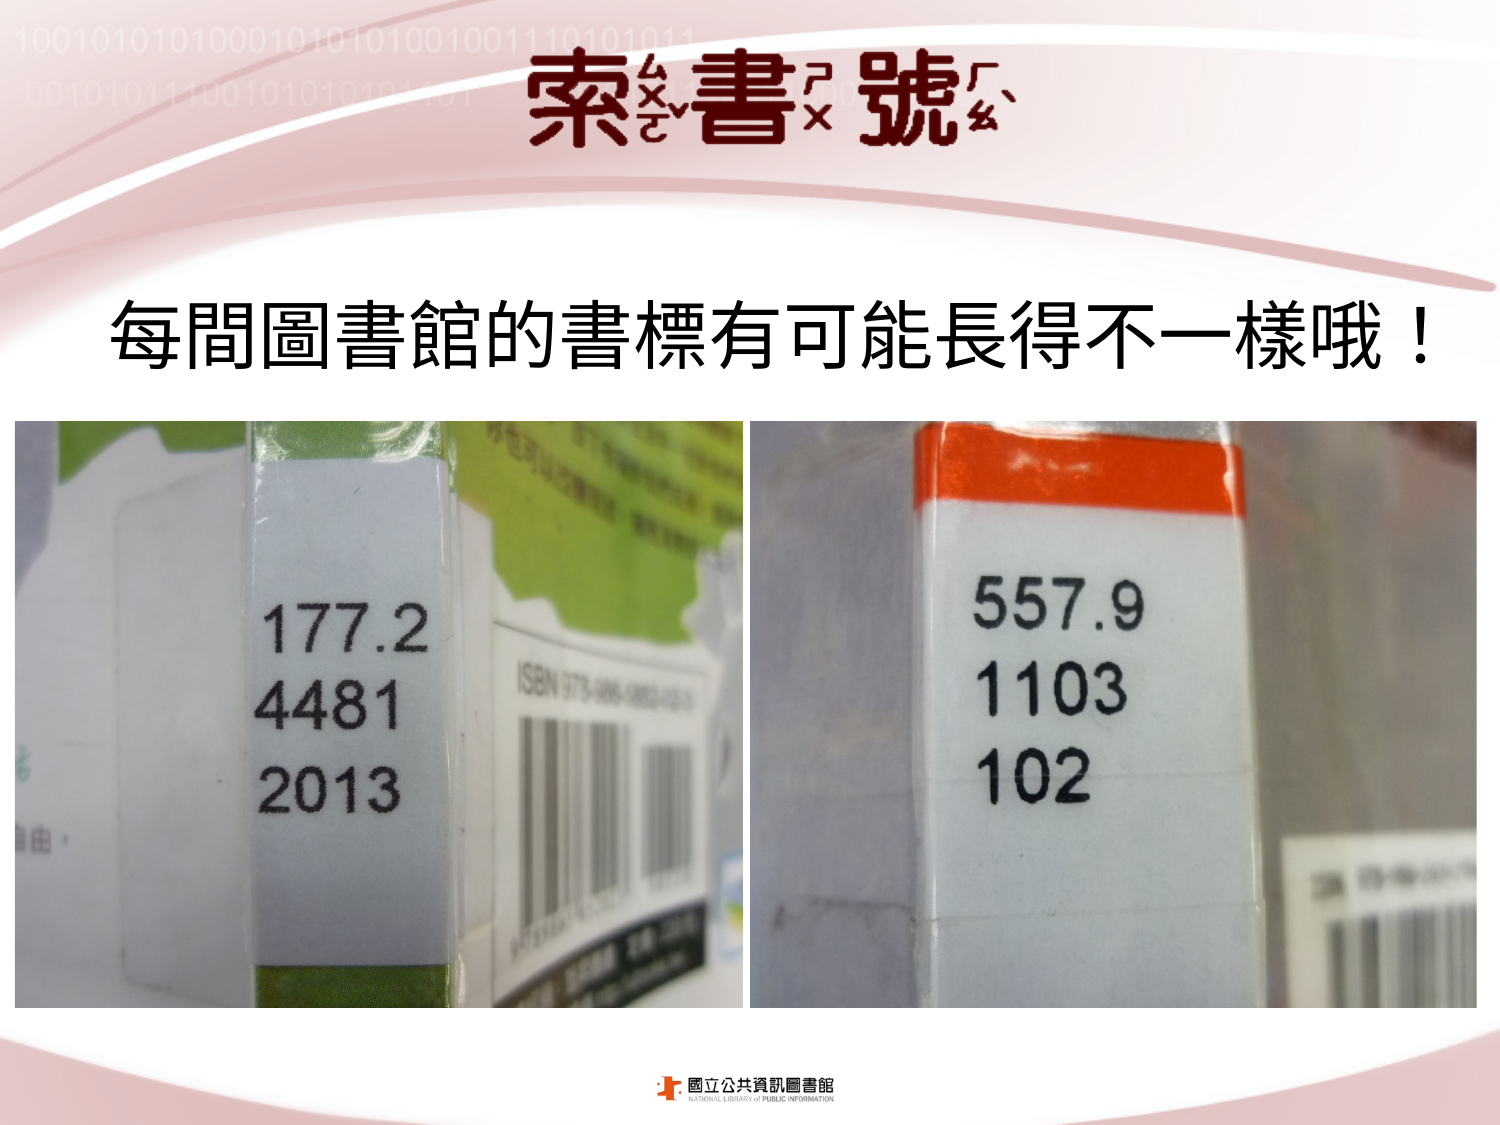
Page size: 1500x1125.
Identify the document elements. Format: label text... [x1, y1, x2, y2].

text_box 每間圖書館的書標有可能長得不一樣哦！ [93, 281, 1430, 388]
picture [750, 421, 1477, 1008]
picture [457, 0, 1087, 165]
picture [14, 421, 743, 1008]
